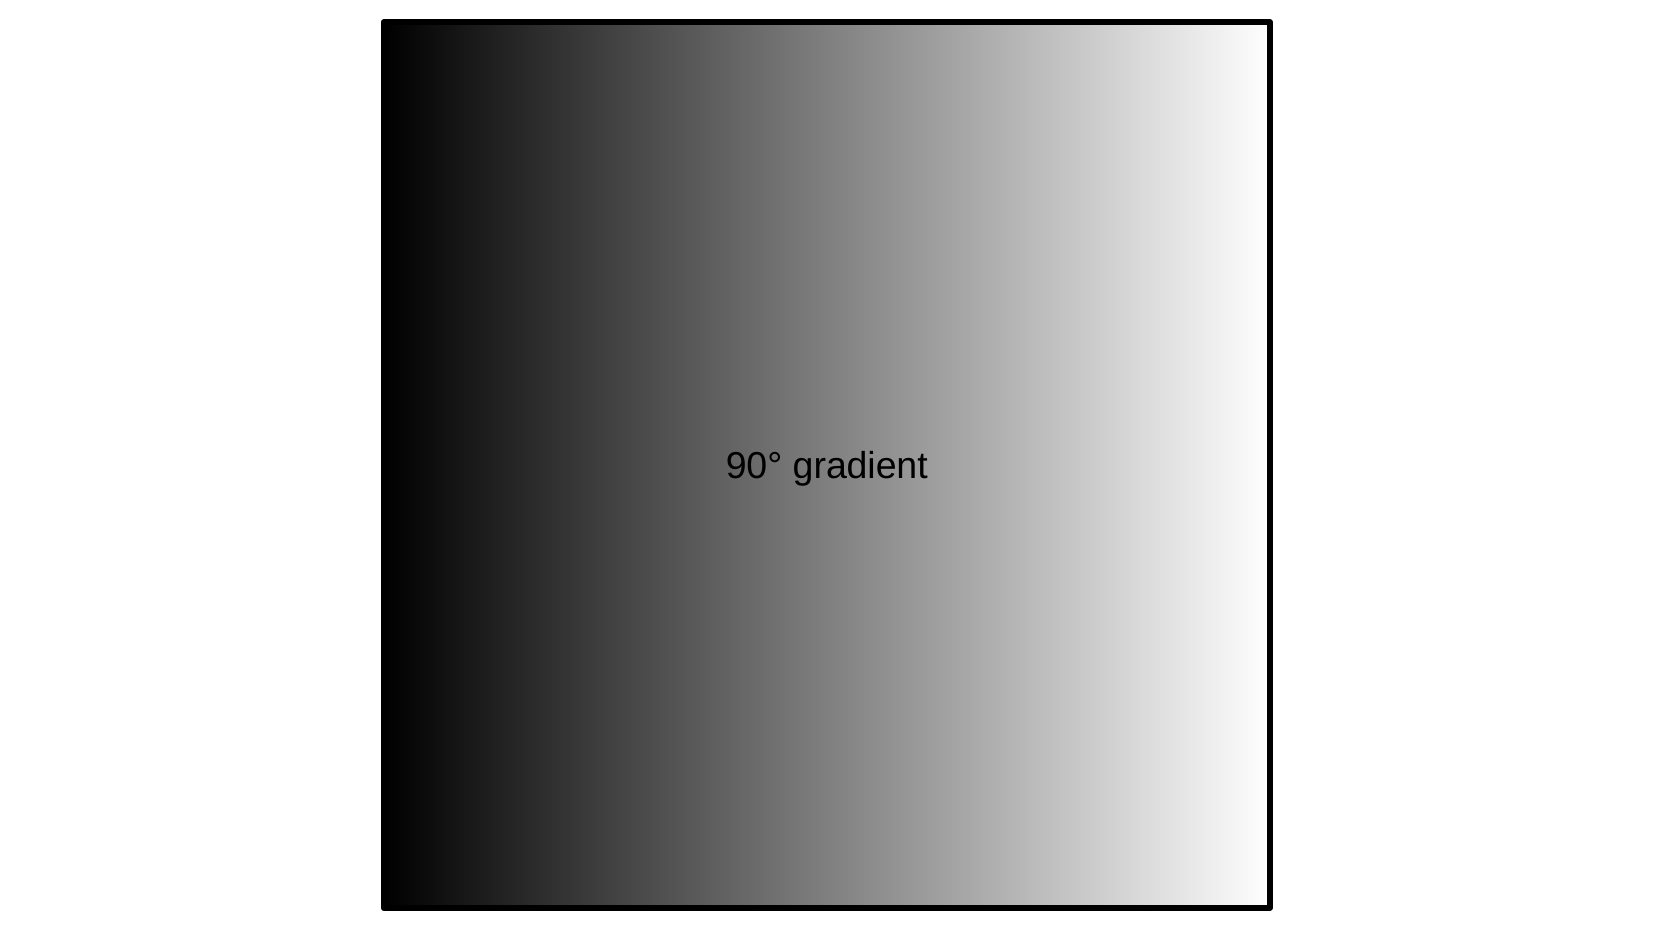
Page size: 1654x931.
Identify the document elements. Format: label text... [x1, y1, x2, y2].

text_box 90° gradient [383, 22, 1270, 908]
